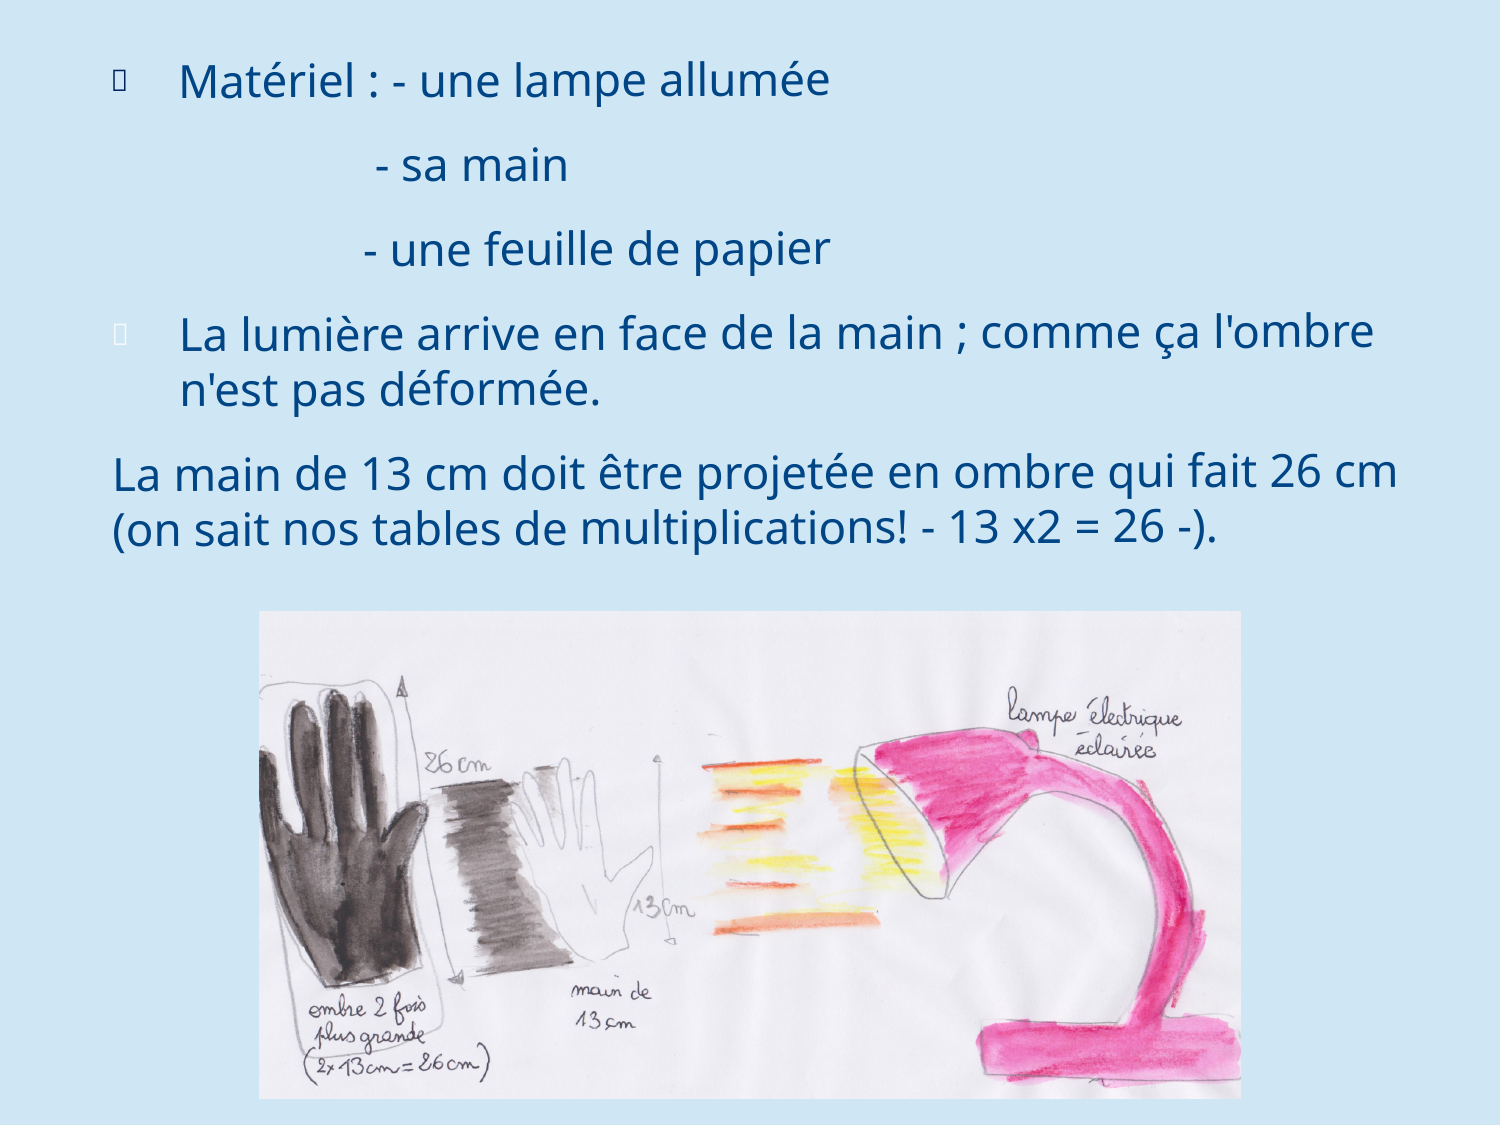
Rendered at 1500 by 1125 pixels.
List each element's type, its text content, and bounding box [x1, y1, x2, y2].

picture [259, 611, 1241, 1099]
list Matériel : - une lampe allumée - sa main - une feuille de papier La lumière arrive en face de la main ; comme ça l'ombre n'est pas déformée. La main de 13 cm doit être projetée en ombre qui fait 26 cm (on sait nos tables de multiplications! - 13 x2 = 26 -). [73, 40, 1427, 1038]
